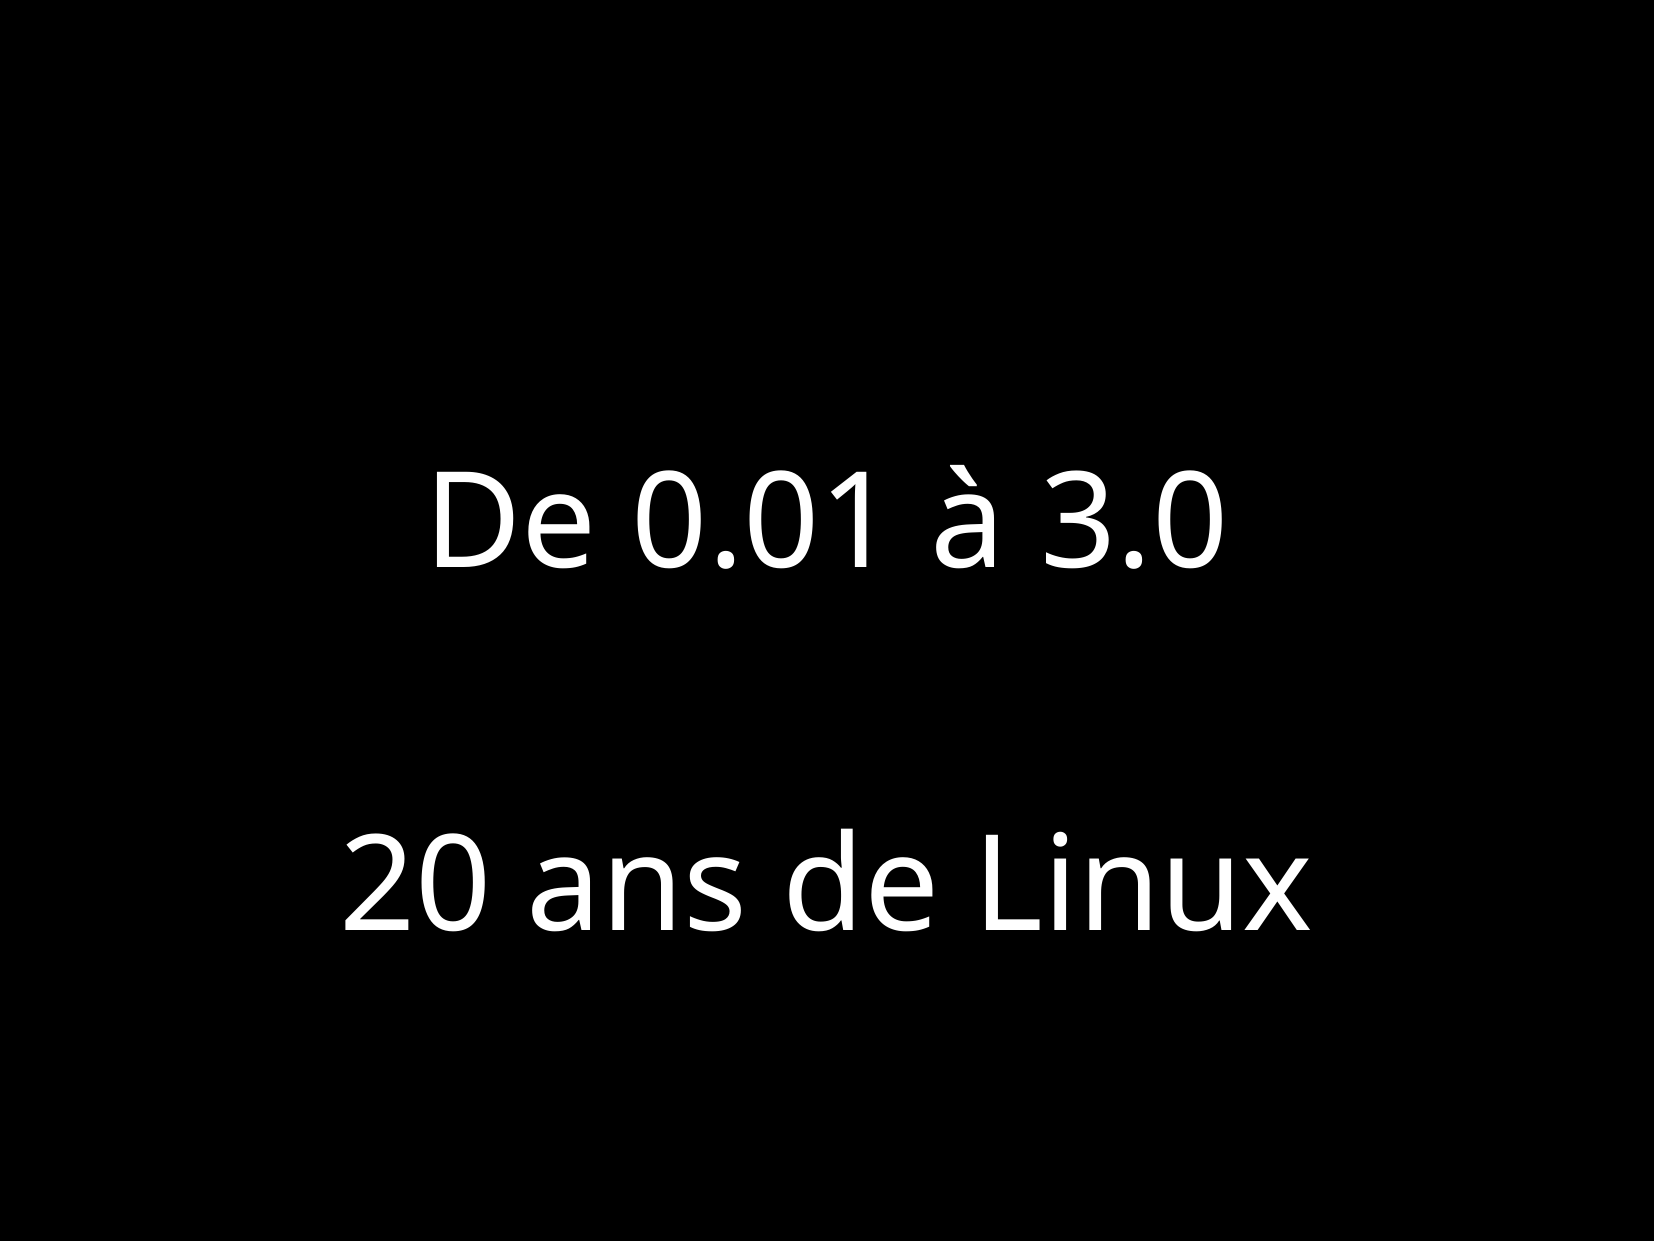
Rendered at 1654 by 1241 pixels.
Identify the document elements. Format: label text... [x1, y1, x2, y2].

title De 0.01 à 3.0 20 ans de Linux [82, 0, 1571, 873]
